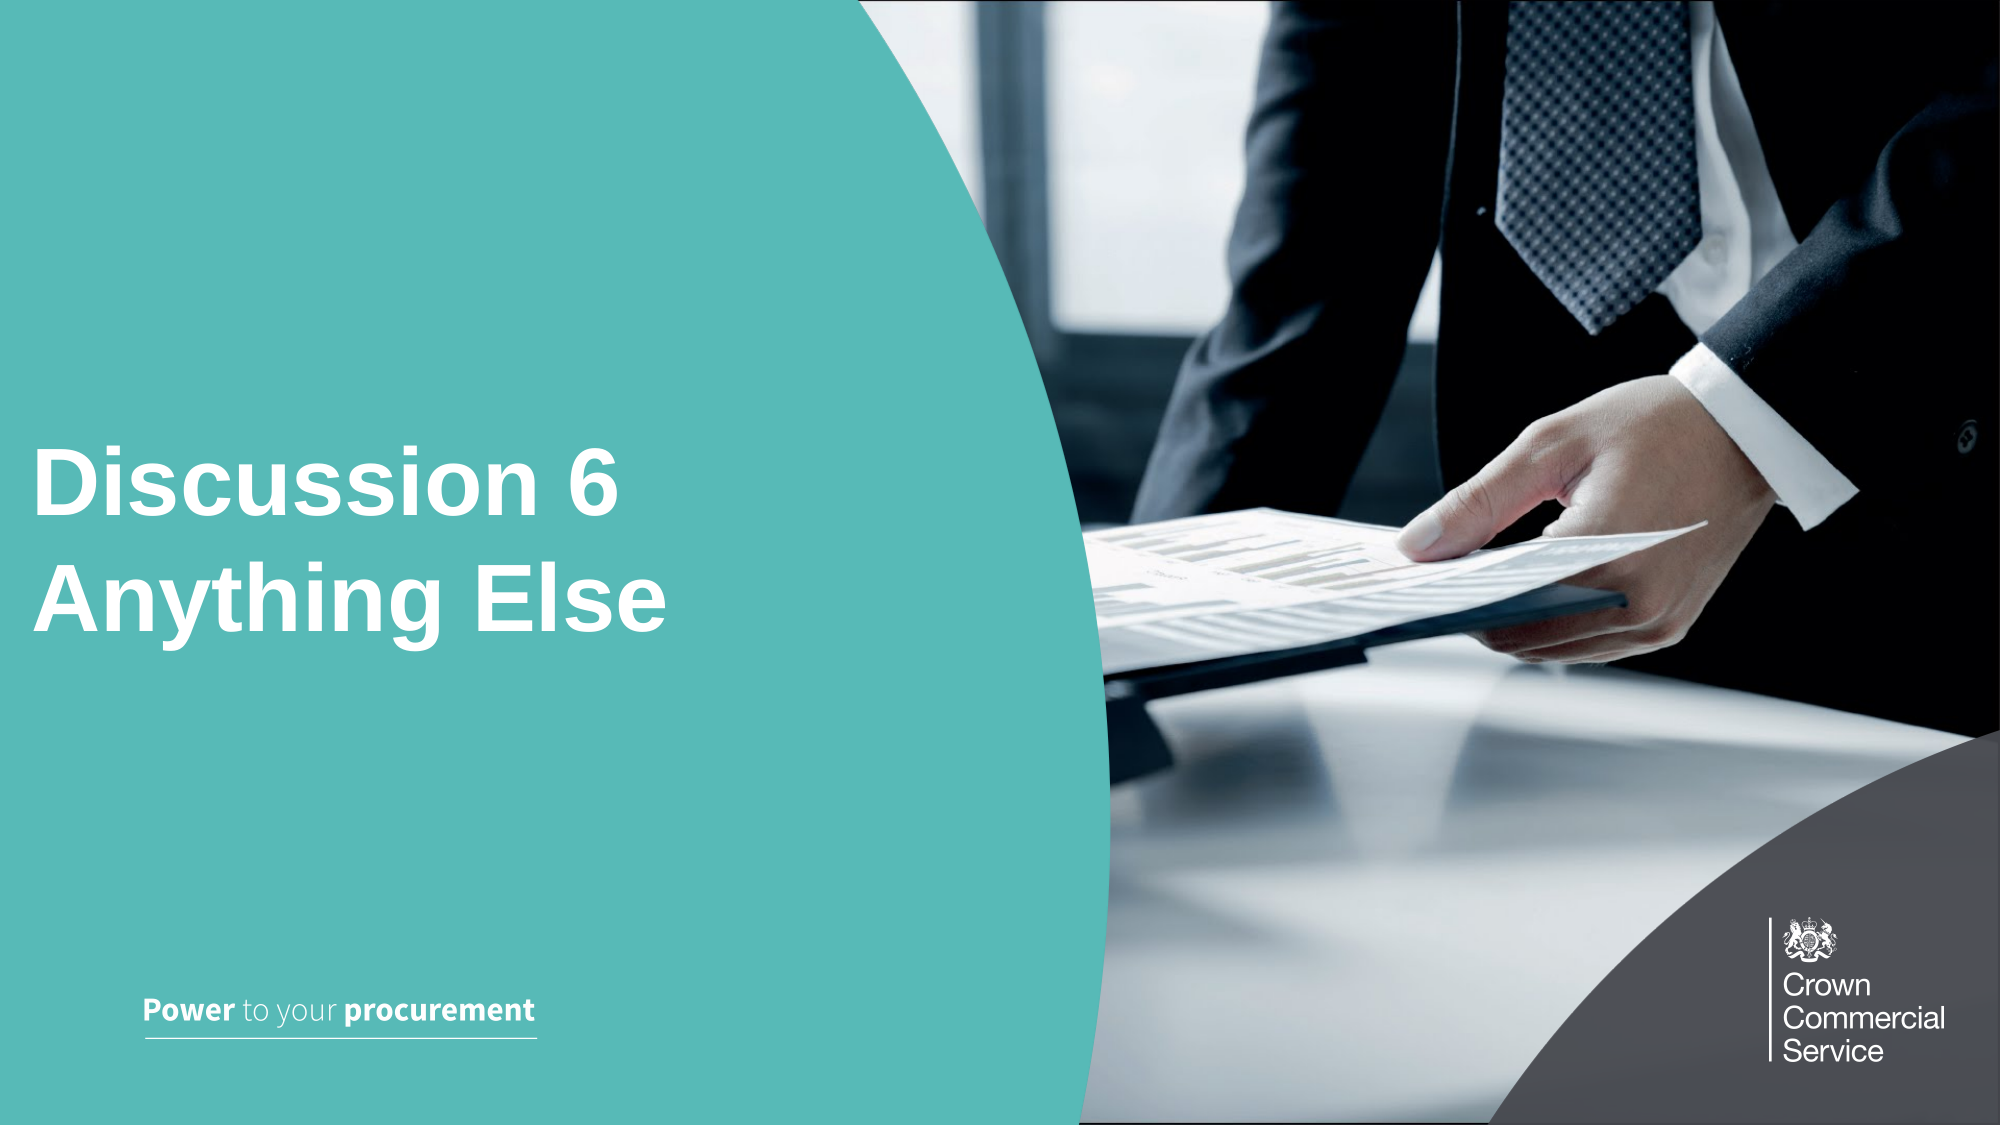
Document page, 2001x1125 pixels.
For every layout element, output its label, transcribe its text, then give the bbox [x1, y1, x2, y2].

title Discussion 6 Anything Else [31, 418, 1005, 844]
picture [0, 0, 2000, 1125]
